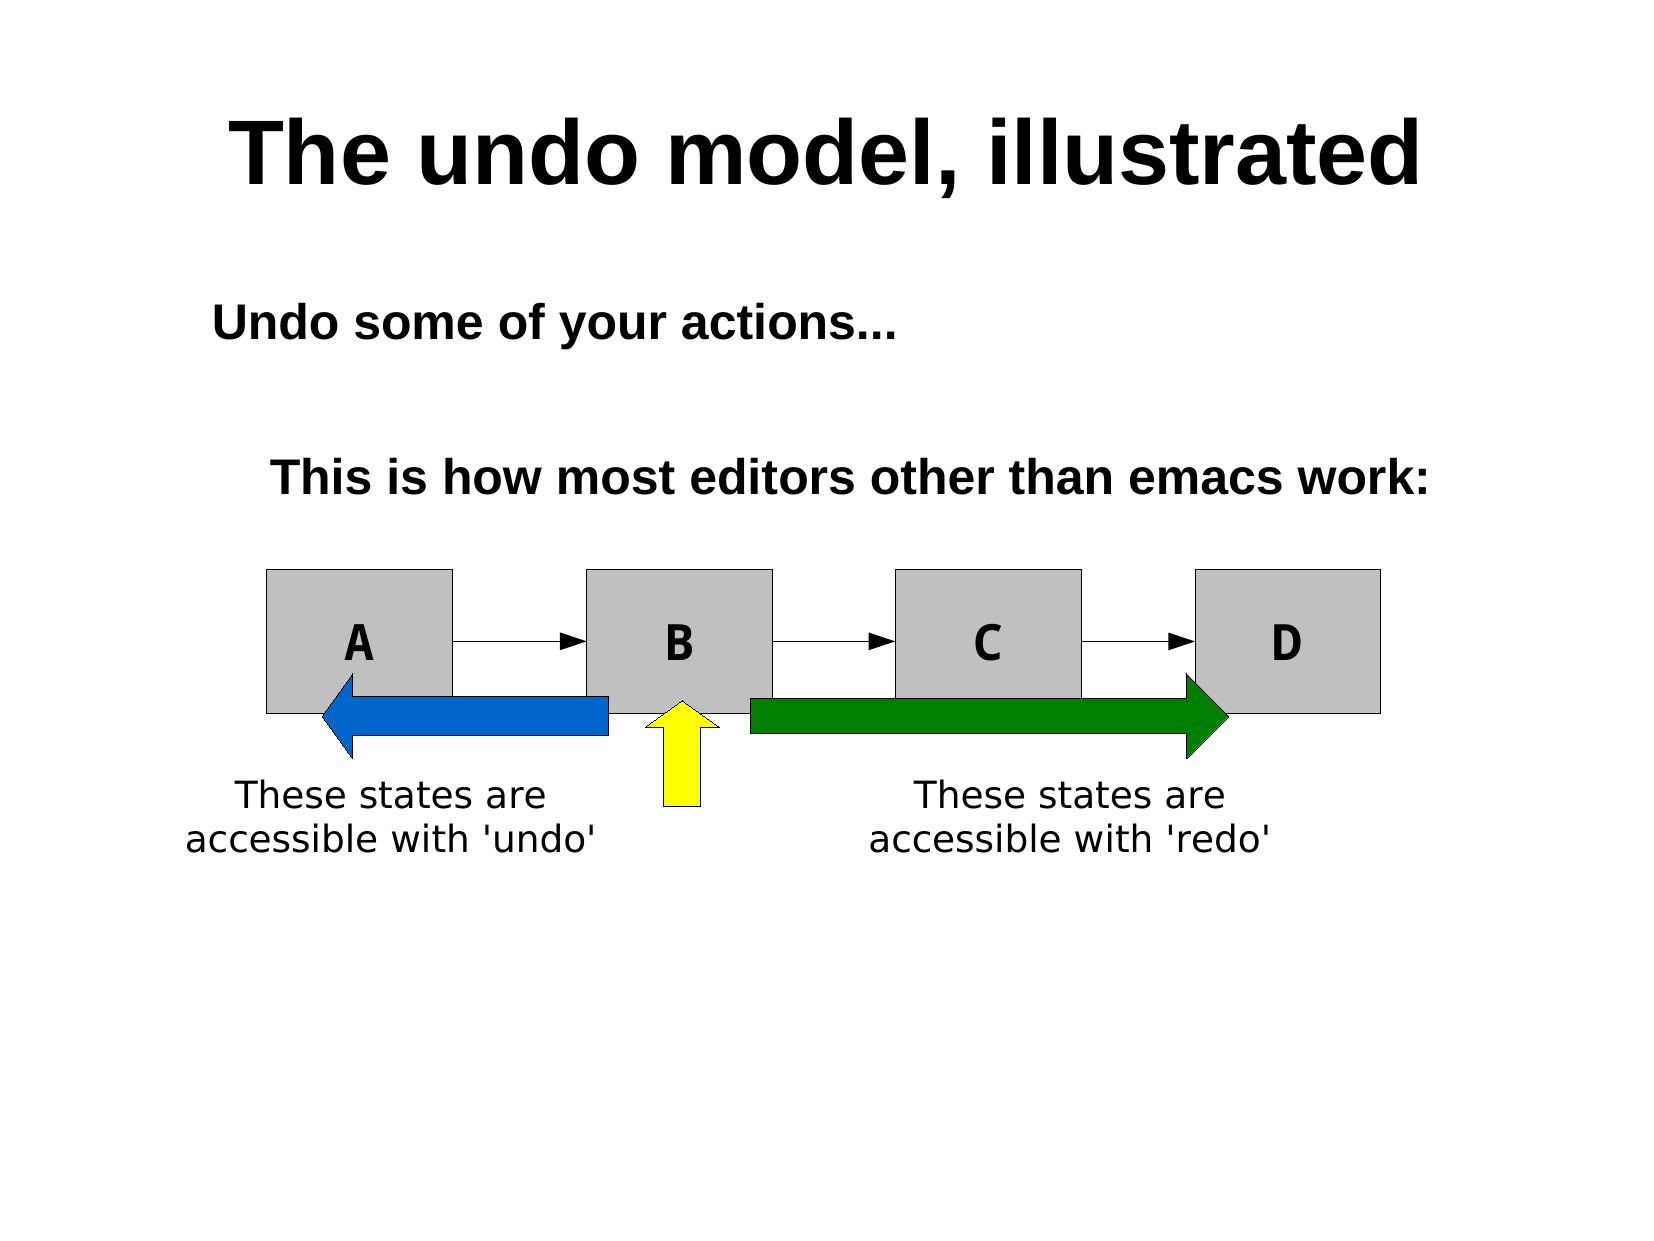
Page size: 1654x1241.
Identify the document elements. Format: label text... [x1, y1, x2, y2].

text_box These states are accessible with 'undo' [163, 766, 618, 869]
text_box [645, 700, 720, 807]
text_box These states are accessible with 'redo' [843, 766, 1297, 869]
text_box C [895, 569, 1082, 698]
text_box [322, 673, 609, 759]
text_box B [586, 569, 773, 714]
text_box D [1195, 569, 1381, 714]
text_box Undo some of your actions... [109, 286, 1001, 366]
title The undo model, illustrated [82, 49, 1571, 257]
text_box This is how most editors other than emacs work: [193, 441, 1509, 521]
text_box A [266, 569, 453, 714]
text_box [750, 673, 1229, 759]
